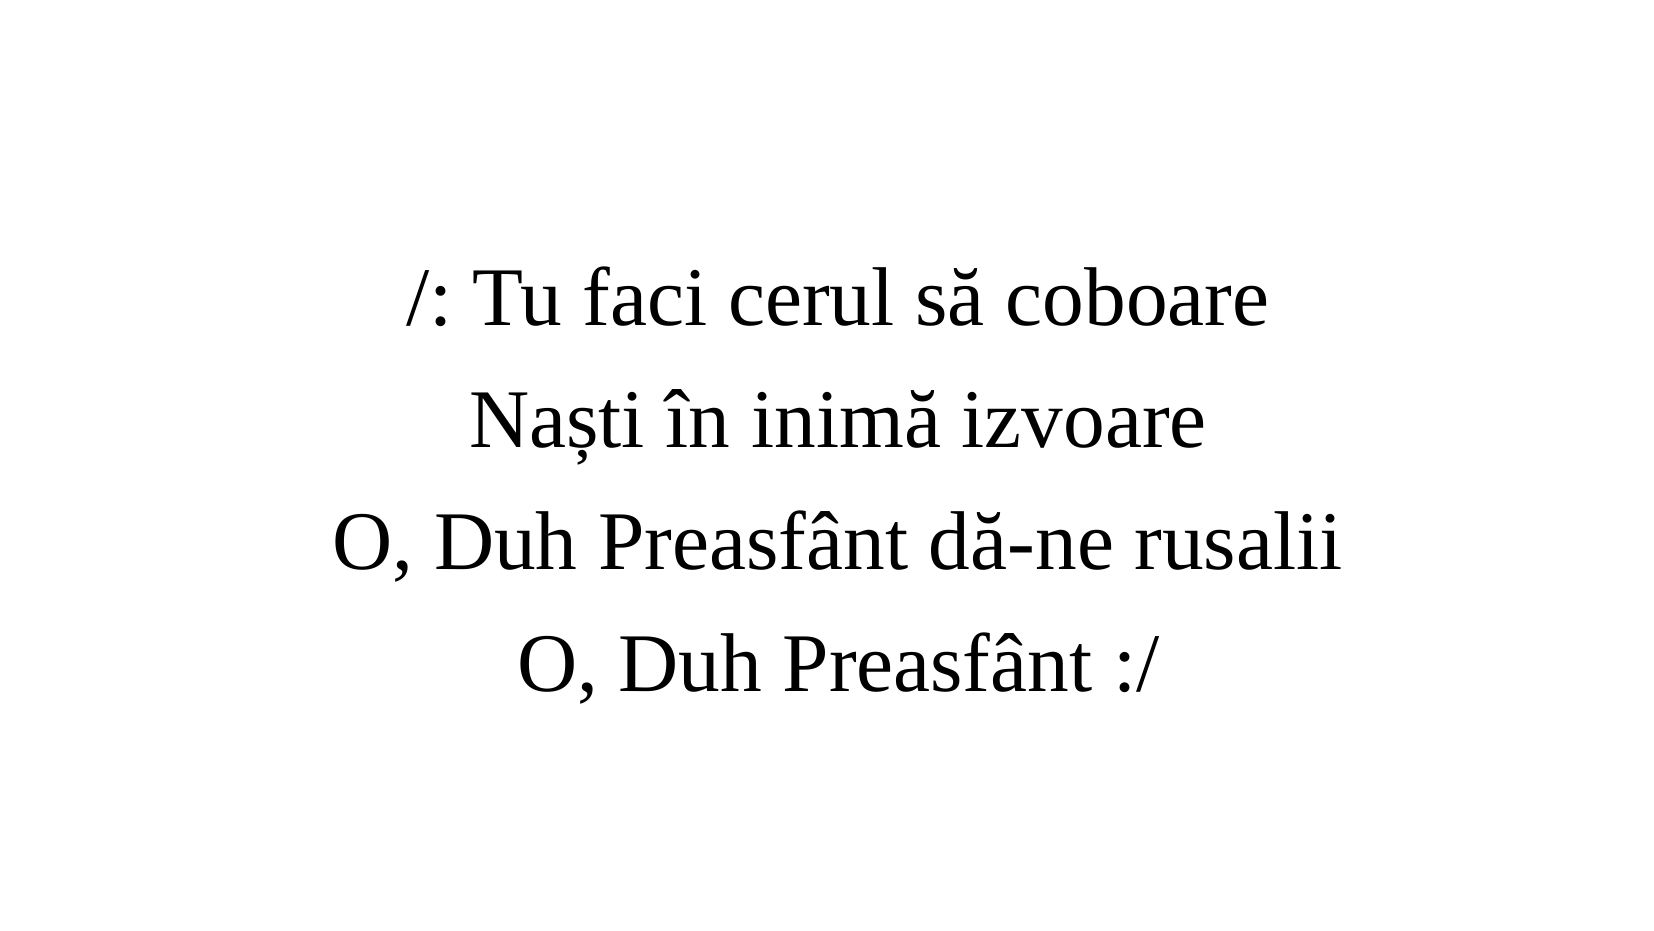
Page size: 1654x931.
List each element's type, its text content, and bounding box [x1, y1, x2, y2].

subtitle /: Tu faci cerul să coboare Naști în inimă izvoare O, Duh Preasfânt dă-ne rusalii O, Duh Preasfânt :/ [141, 238, 1536, 713]
